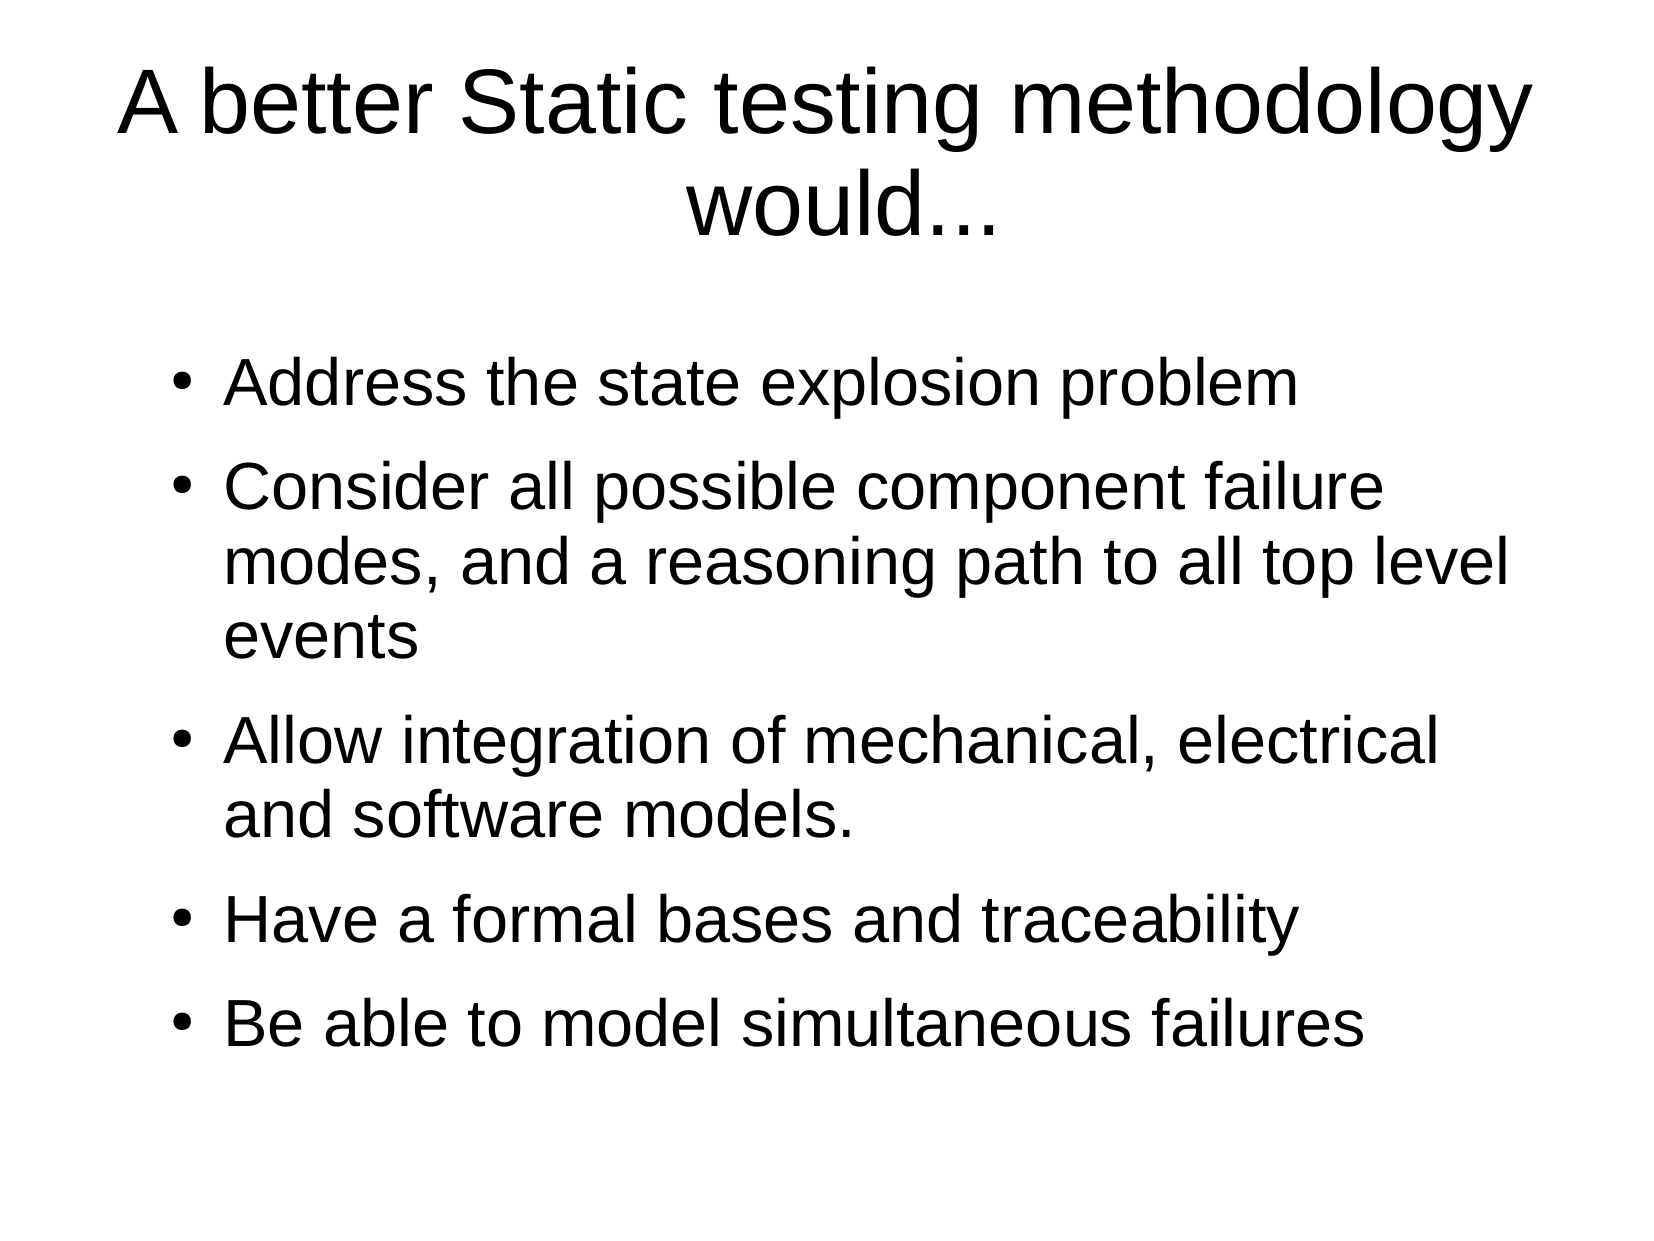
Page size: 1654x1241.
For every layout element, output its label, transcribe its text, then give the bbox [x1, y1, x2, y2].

title A better Static testing methodology would... [82, 49, 1571, 257]
list Address the state explosion problem Consider all possible component failure modes, and a reasoning path to all top level events Allow integration of mechanical, electrical and software models. Have a formal bases and traceability Be able to model simultaneous failures [152, 344, 1534, 1127]
